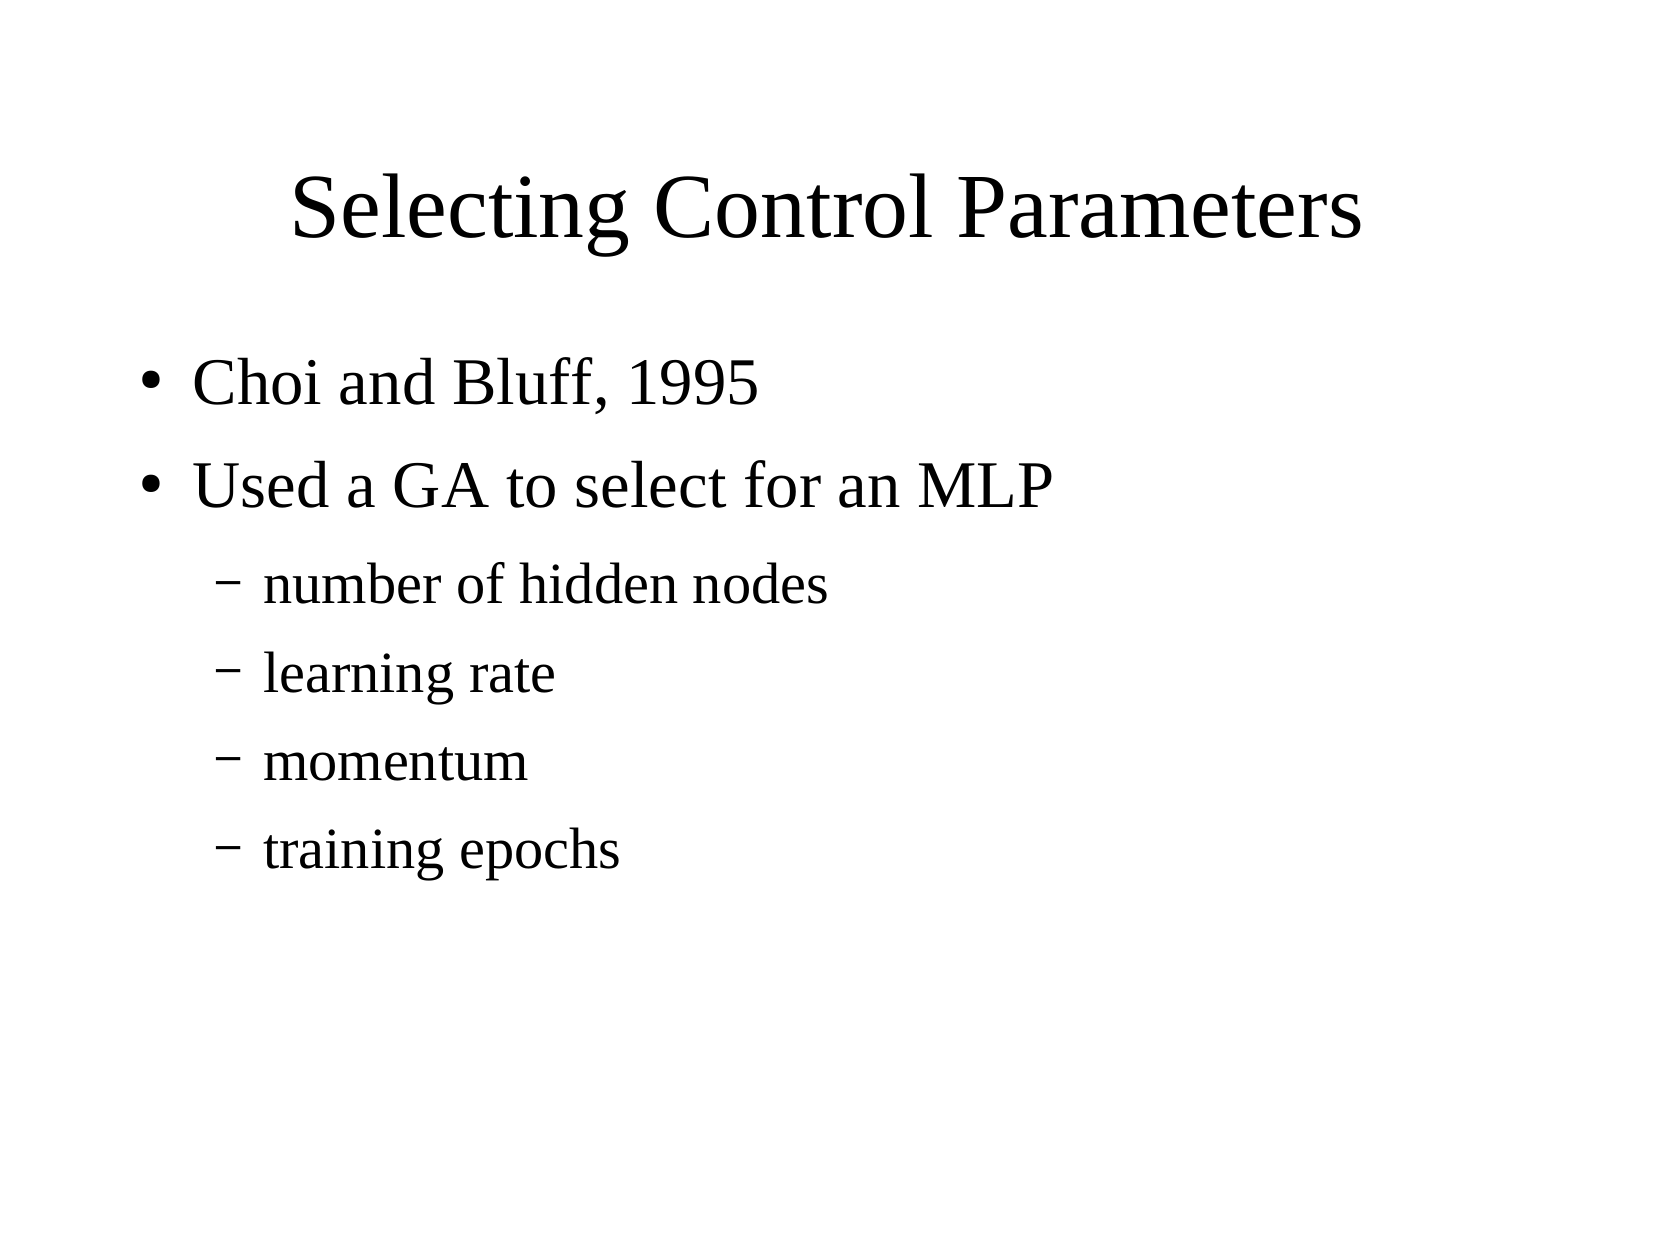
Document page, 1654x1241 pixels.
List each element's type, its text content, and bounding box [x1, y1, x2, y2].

list Choi and Bluff, 1995 Used a GA to select for an MLP number of hidden nodes learning rate momentum training epochs [121, 344, 1534, 1127]
title Selecting Control Parameters [121, 102, 1534, 311]
